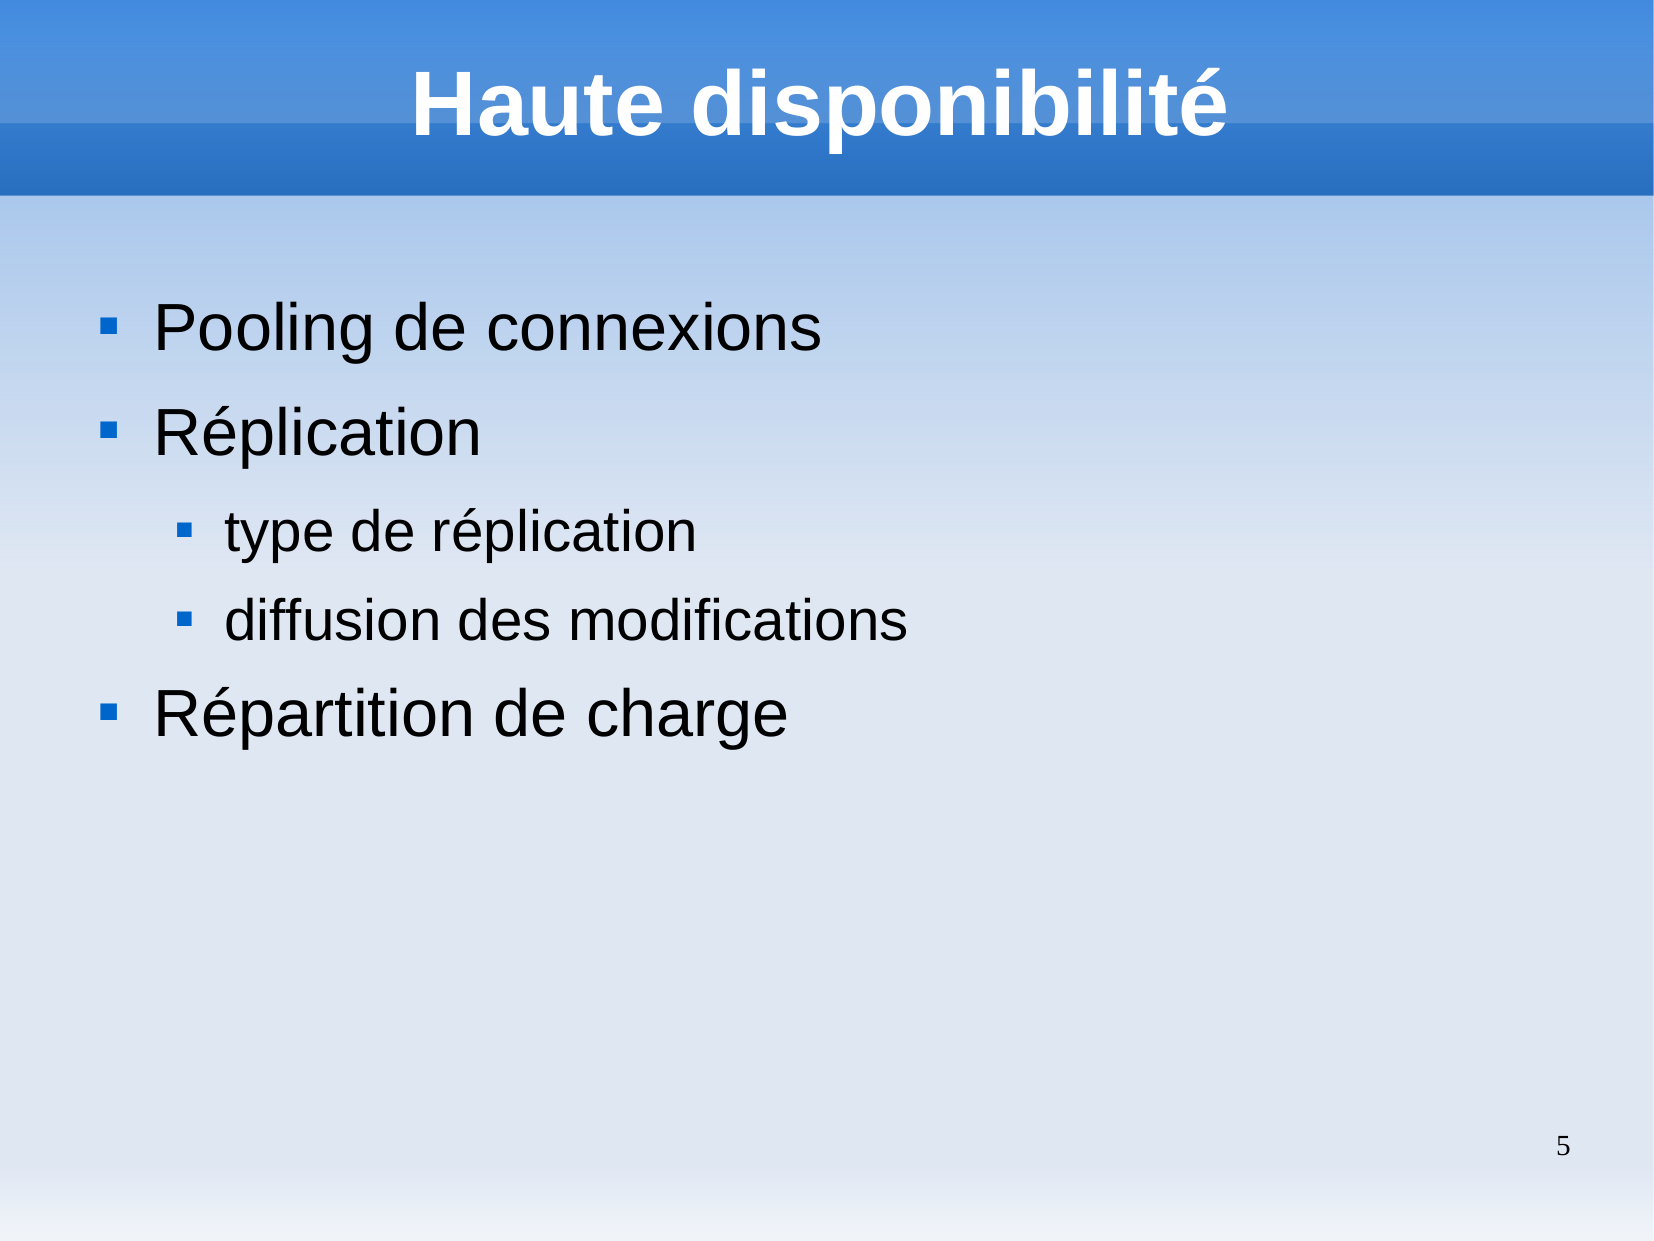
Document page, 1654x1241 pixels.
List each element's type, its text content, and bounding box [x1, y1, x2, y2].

title Haute disponibilité [76, 0, 1565, 208]
picture [0, 0, 1654, 1241]
list Pooling de connexions Réplication type de réplication diffusion des modifications Répartition de charge [82, 290, 1571, 1094]
